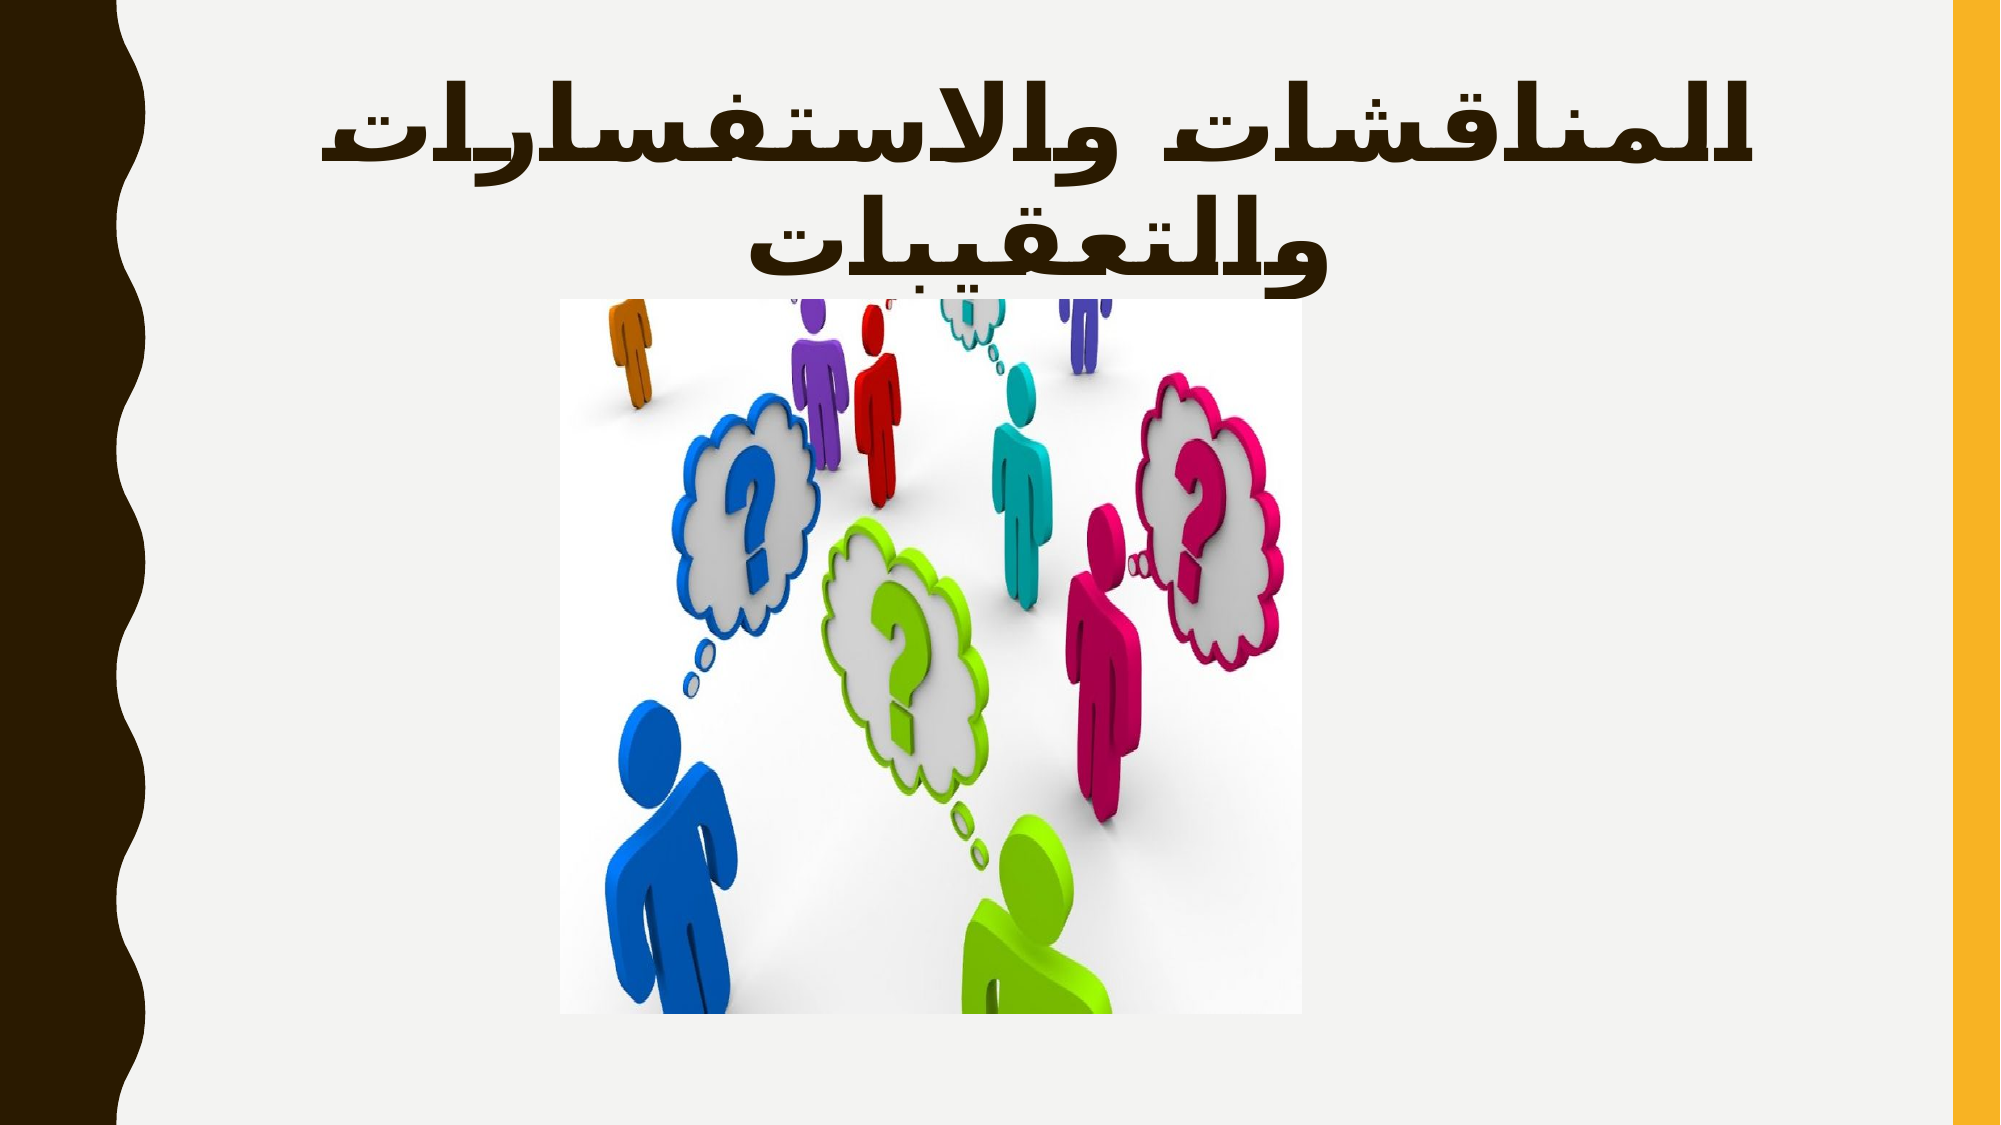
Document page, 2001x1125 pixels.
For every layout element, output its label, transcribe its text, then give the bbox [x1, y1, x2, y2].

title المناقشات والاستفسارات والتعقيبات [205, 62, 1876, 308]
picture [560, 299, 1302, 1014]
